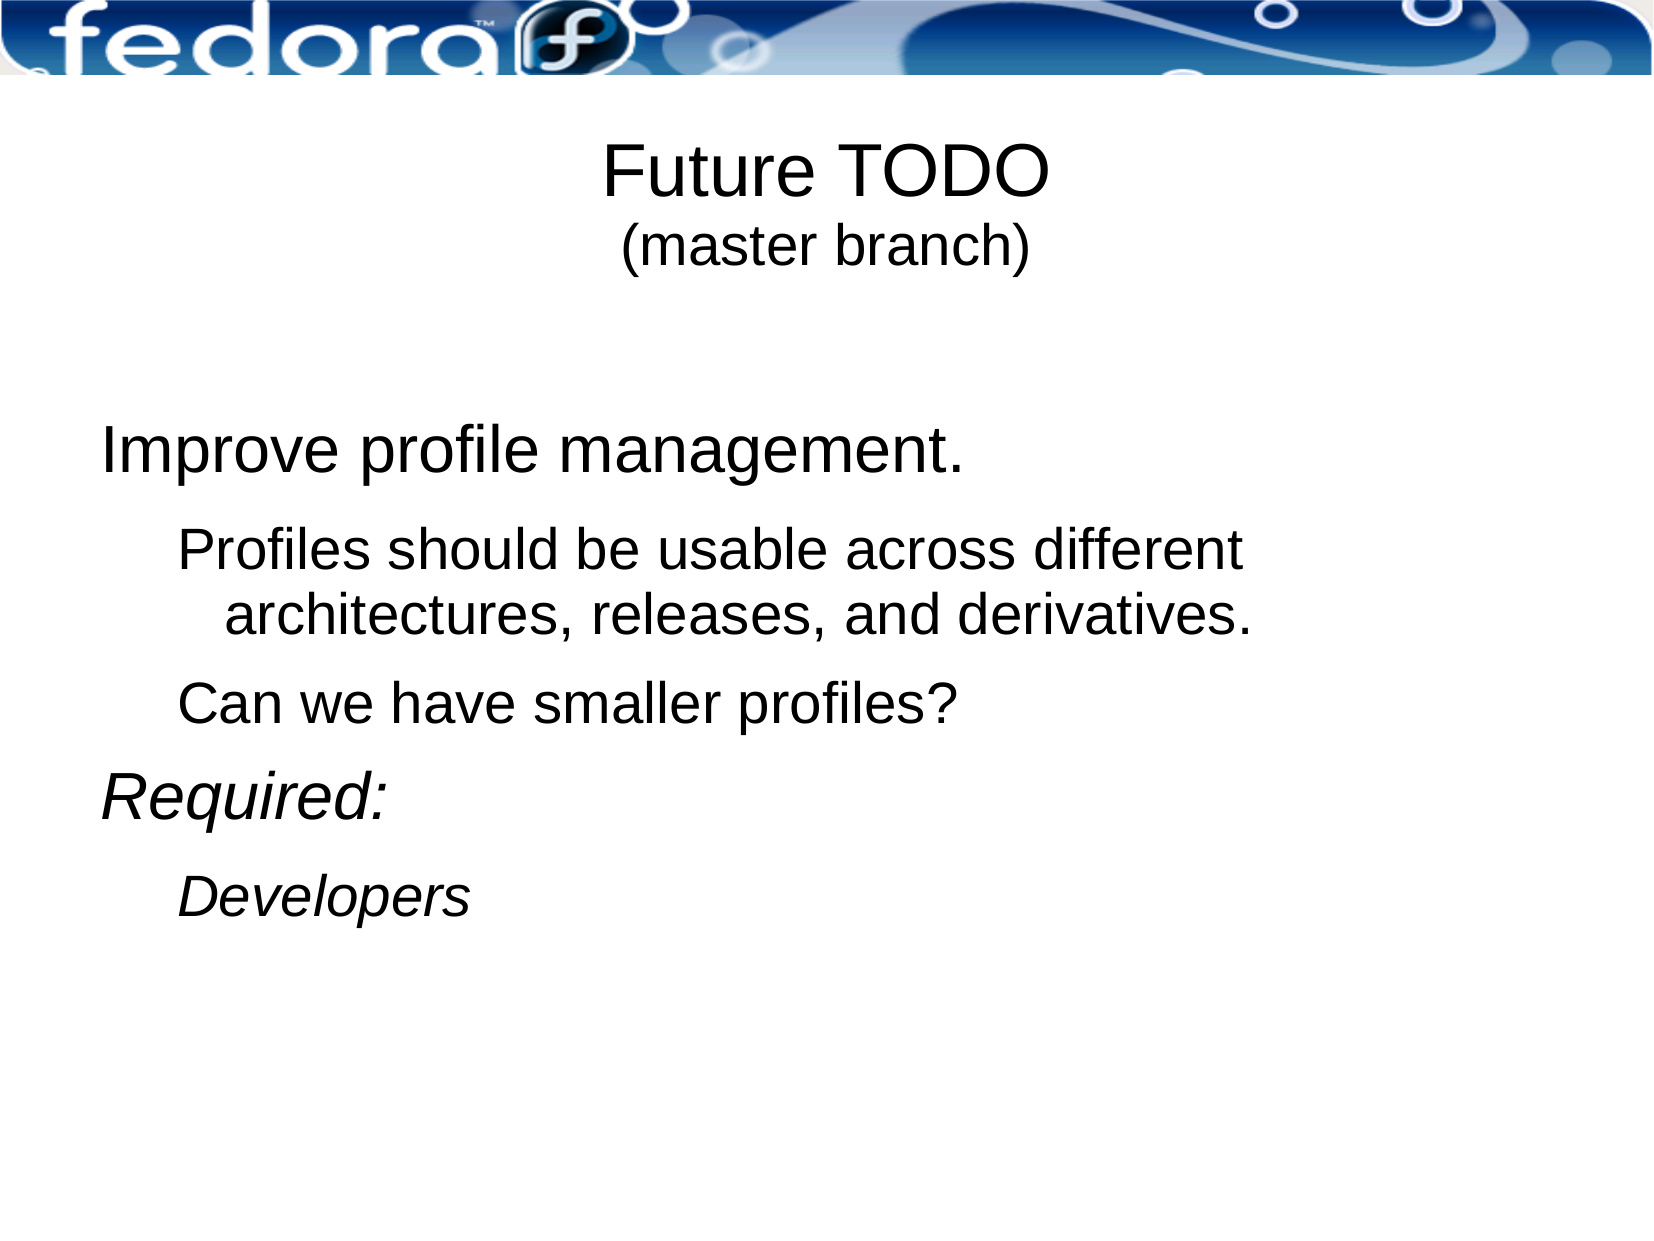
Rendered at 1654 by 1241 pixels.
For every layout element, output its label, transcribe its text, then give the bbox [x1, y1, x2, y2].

picture [0, 0, 1654, 76]
title Future TODO (master branch) [82, 106, 1571, 301]
list Improve profile management. Profiles should be usable across different architectures, releases, and derivatives. Can we have smaller profiles? Required: Developers [82, 412, 1571, 1163]
